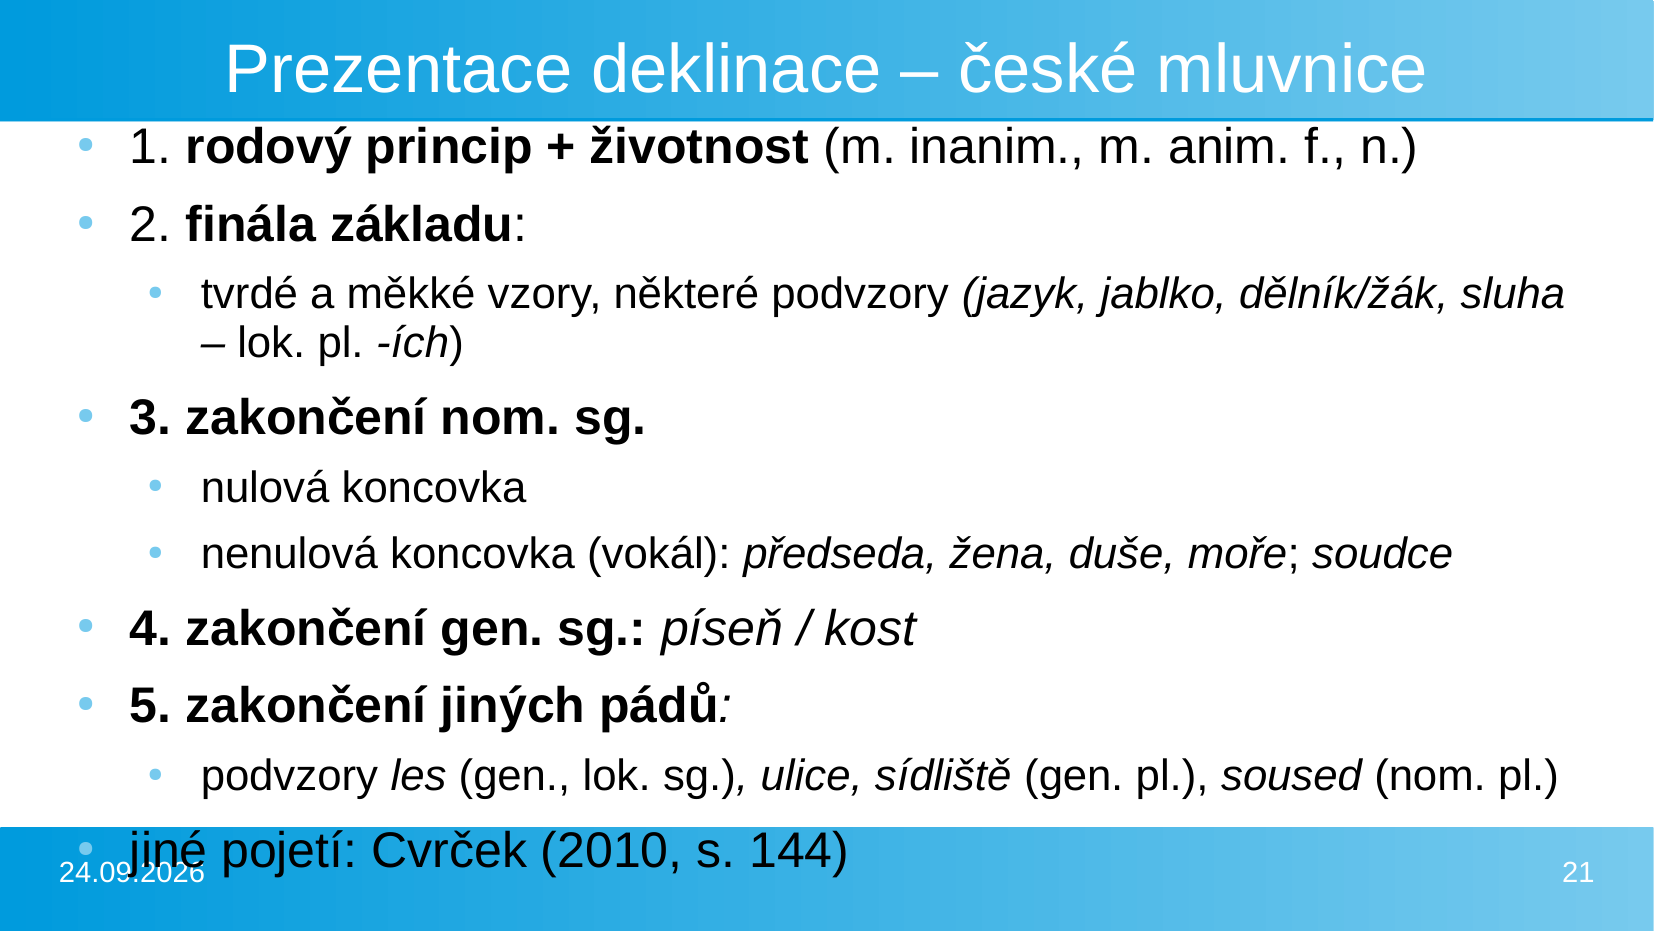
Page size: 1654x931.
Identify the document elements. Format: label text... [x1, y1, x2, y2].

title Prezentace deklinace – české mluvnice [59, 29, 1595, 108]
list 1. rodový princip + životnost (m. inanim., m. anim. f., n.) 2. finála základu: tvrdé a měkké vzory, některé podvzory (jazyk, jablko, dělník/žák, sluha – lok. pl. -ích) 3. zakončení nom. sg. nulová koncovka nenulová koncovka (vokál): předseda, žena, duše, moře; soudce 4. zakončení gen. sg.: píseň / kost 5. zakončení jiných pádů: podvzory les (gen., lok. sg.), ulice, sídliště (gen. pl.), soused (nom. pl.) jiné pojetí: Cvrček (2010, s. 144) [59, 118, 1595, 827]
